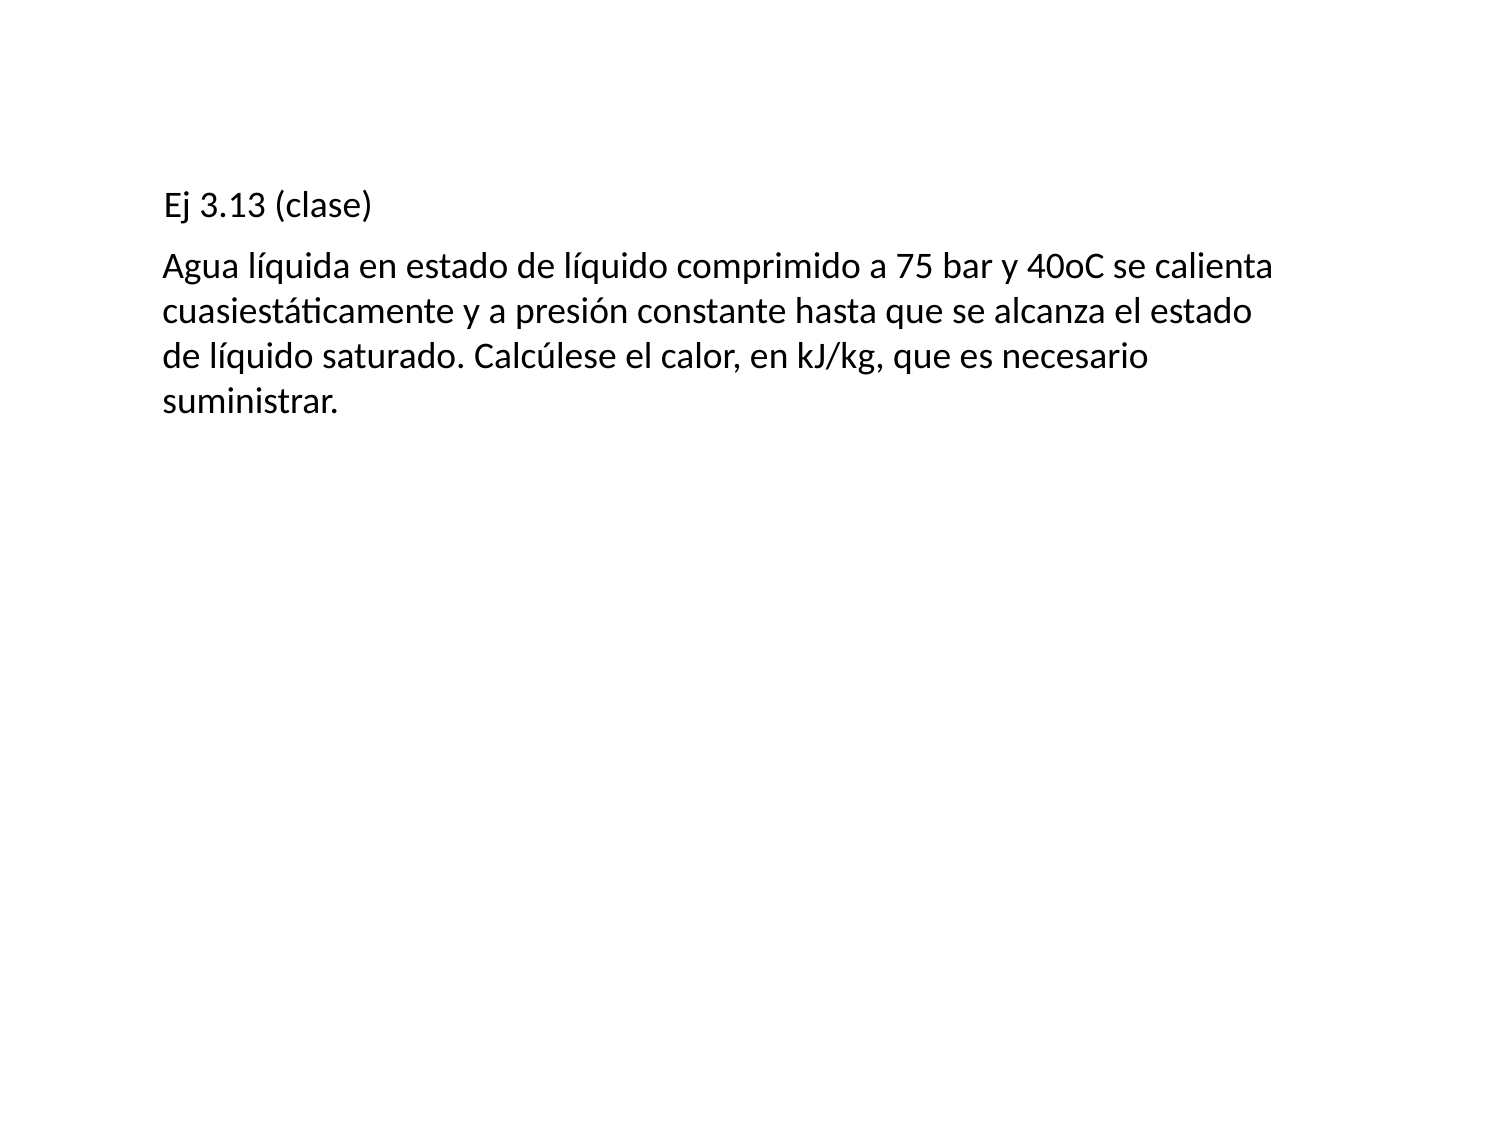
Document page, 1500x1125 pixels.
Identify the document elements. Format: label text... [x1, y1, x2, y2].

text_box Ej 3.13 (clase) [148, 172, 388, 233]
text_box Agua líquida en estado de líquido comprimido a 75 bar y 40oC se calienta cuasiestáticamente y a presión constante hasta que se alcanza el estado de líquido saturado. Calcúlese el calor, en kJ/kg, que es necesario suministrar. [147, 233, 1306, 429]
